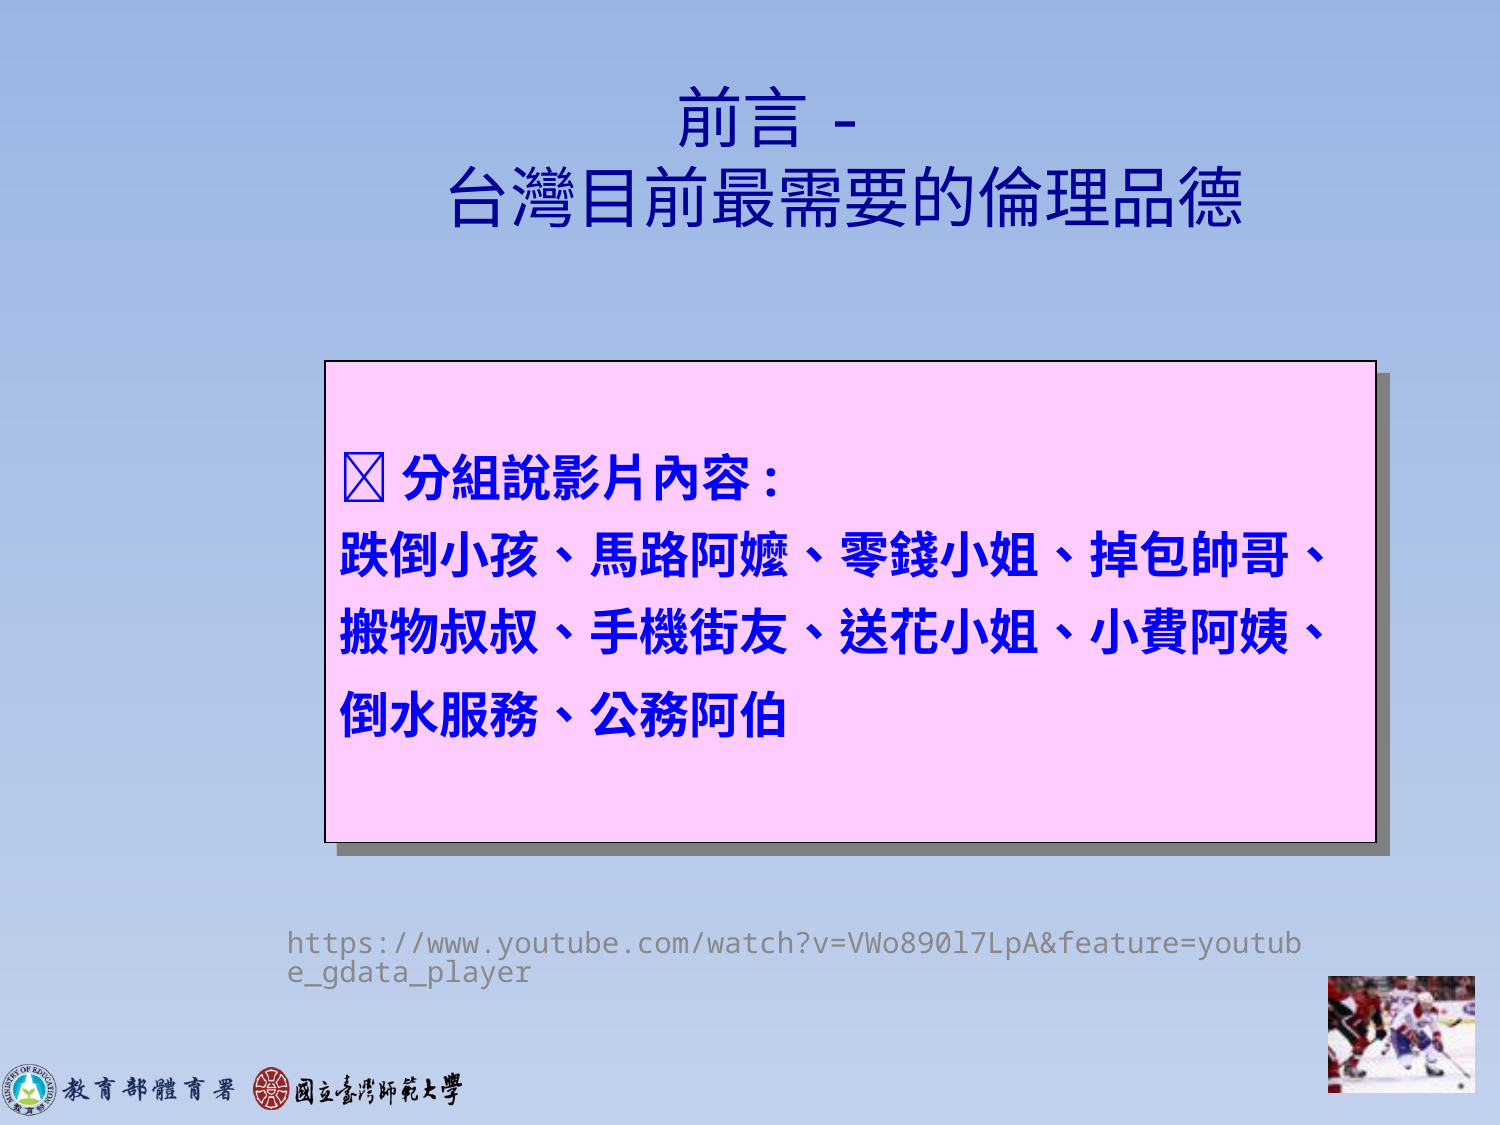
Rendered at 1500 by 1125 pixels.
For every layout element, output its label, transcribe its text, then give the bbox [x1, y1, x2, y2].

subtitle https://www.youtube.com/watch?v=VWo890l7LpA&feature=youtube_gdata_player [271, 916, 1322, 1035]
title 前言- 台灣目前最需要的倫理品德 [58, 35, 1334, 277]
text_box 分組說影片內容: 跌倒小孩、馬路阿嬤、零錢小姐、掉包帥哥、 搬物叔叔、手機街友、送花小姐、小費阿姨、 倒水服務、公務阿伯 [325, 361, 1376, 842]
picture [1328, 976, 1475, 1093]
